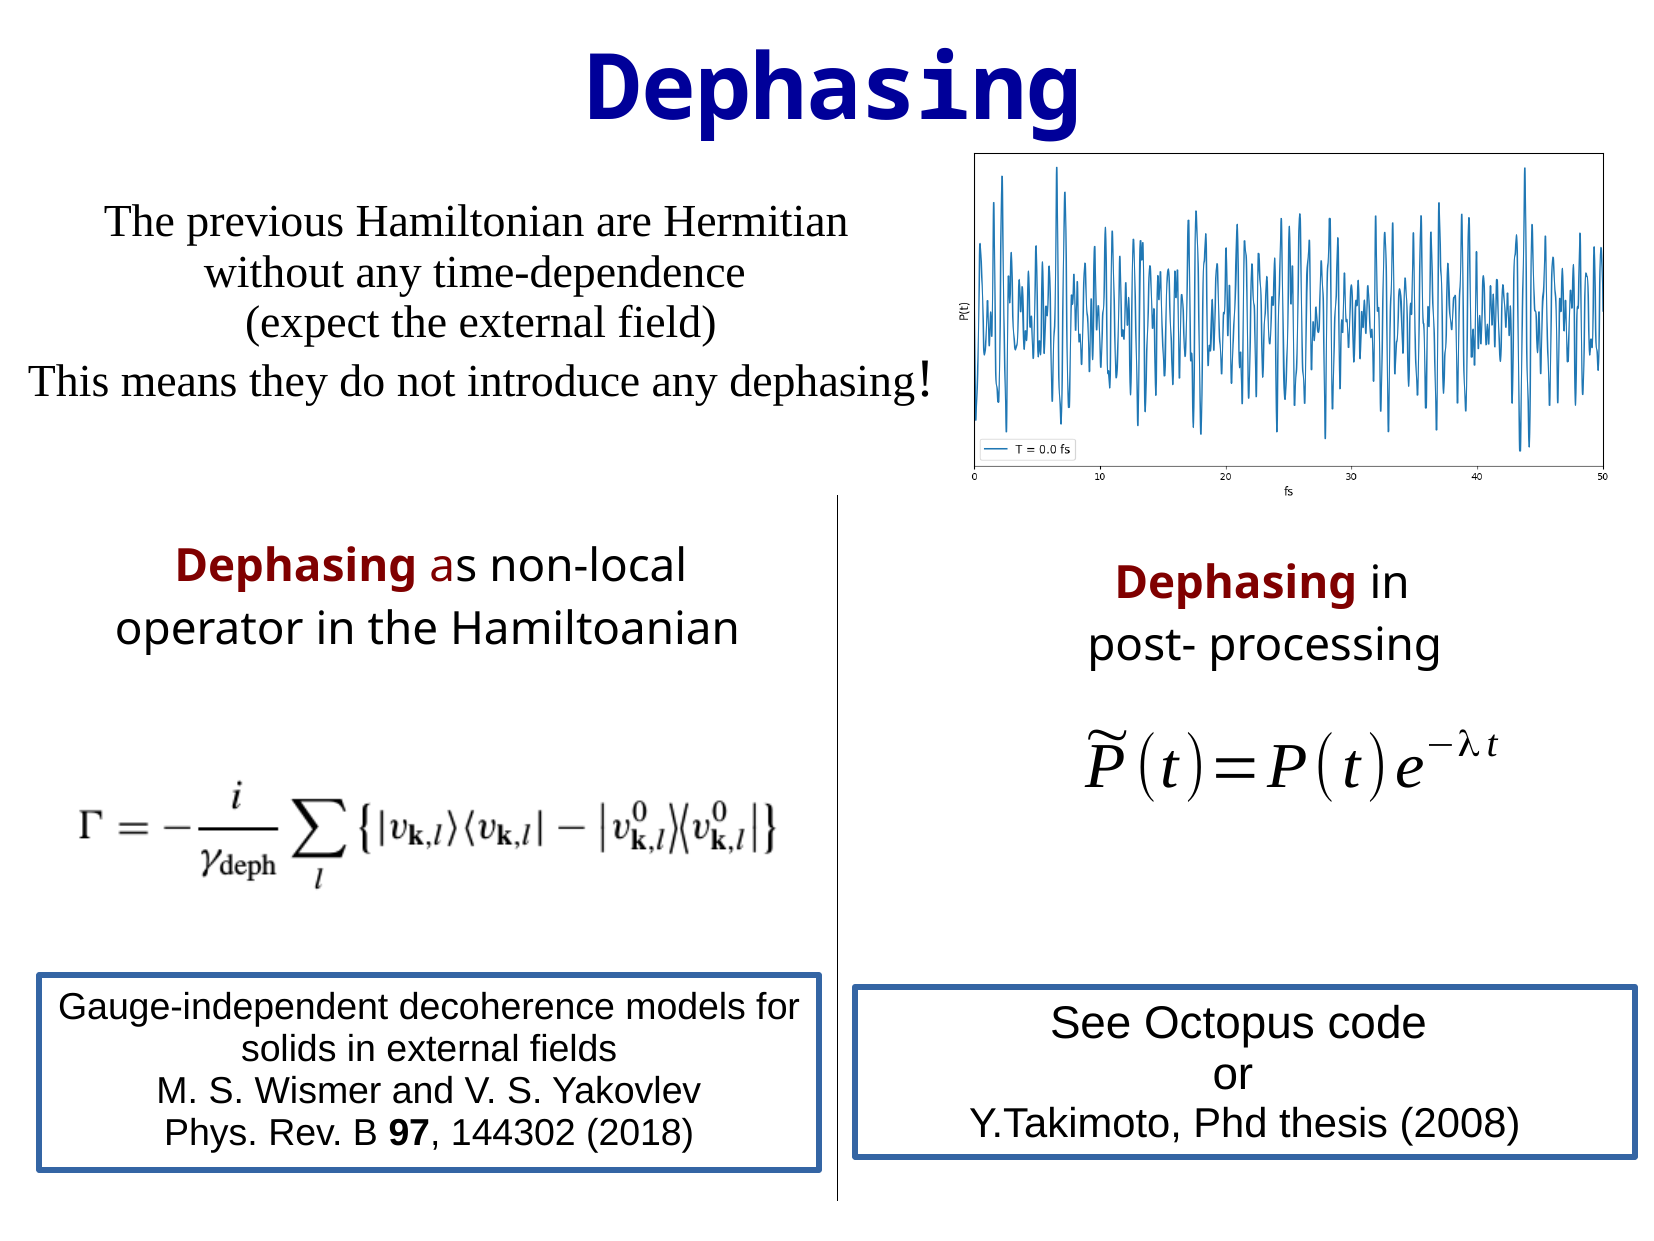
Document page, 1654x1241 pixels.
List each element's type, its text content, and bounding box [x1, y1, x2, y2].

text_box See Octopus code or Y.Takimoto, Phd thesis (2008) [855, 986, 1636, 1157]
text_box Gauge-independent decoherence models for solids in external fields M. S. Wismer and V. S. Yakovlev Phys. Rev. B 97, 144302 (2018) [39, 975, 820, 1171]
picture [951, 144, 1615, 504]
picture [31, 749, 781, 904]
text_box Dephasing as non-local operator in the Hamiltoanian [39, 525, 781, 763]
text_box The previous Hamiltonian are Hermitian without any time-dependence (expect the external field) This means they do not introduce any dephasing! [0, 188, 951, 416]
chart [1065, 720, 1516, 804]
title Dephasing [90, 17, 1579, 151]
text_box Dephasing in post- processing [876, 541, 1619, 706]
